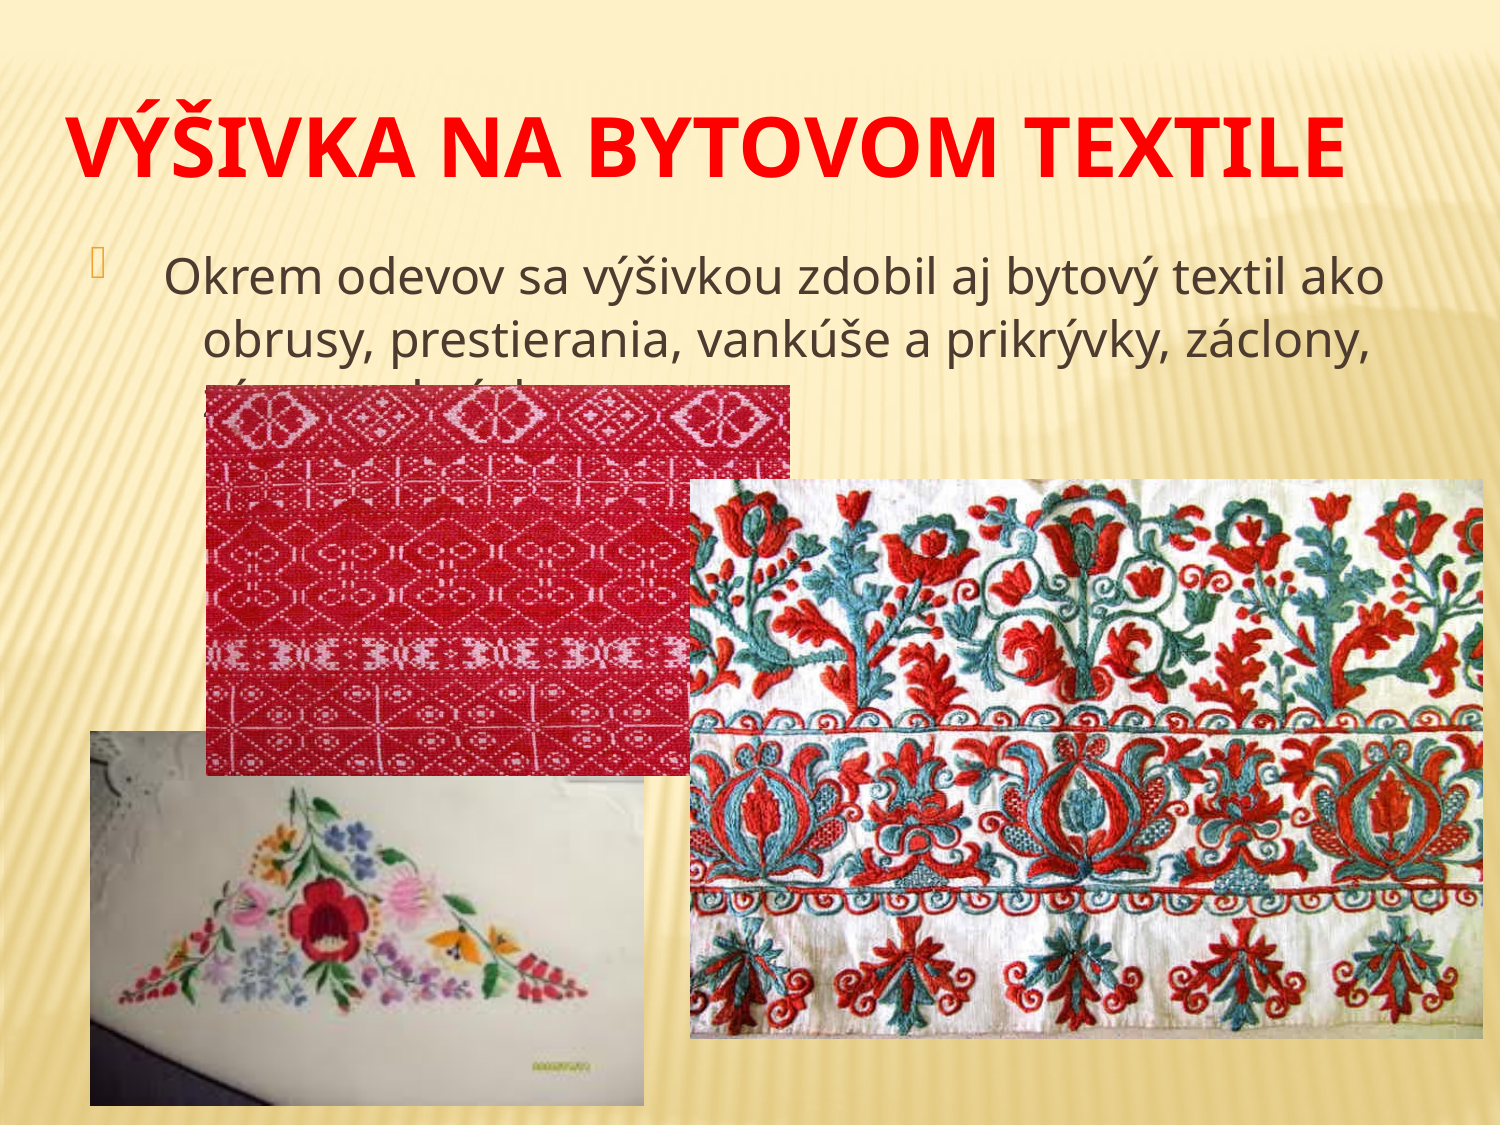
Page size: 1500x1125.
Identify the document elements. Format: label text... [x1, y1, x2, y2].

list Okrem odevov sa výšivkou zdobil aj bytový textil ako obrusy, prestierania, vankúše a prikrývky, záclony, závesy, obrázky. [75, 219, 1426, 575]
picture [90, 385, 1483, 1106]
title Výšivka na bytovom textile [50, 75, 1476, 213]
